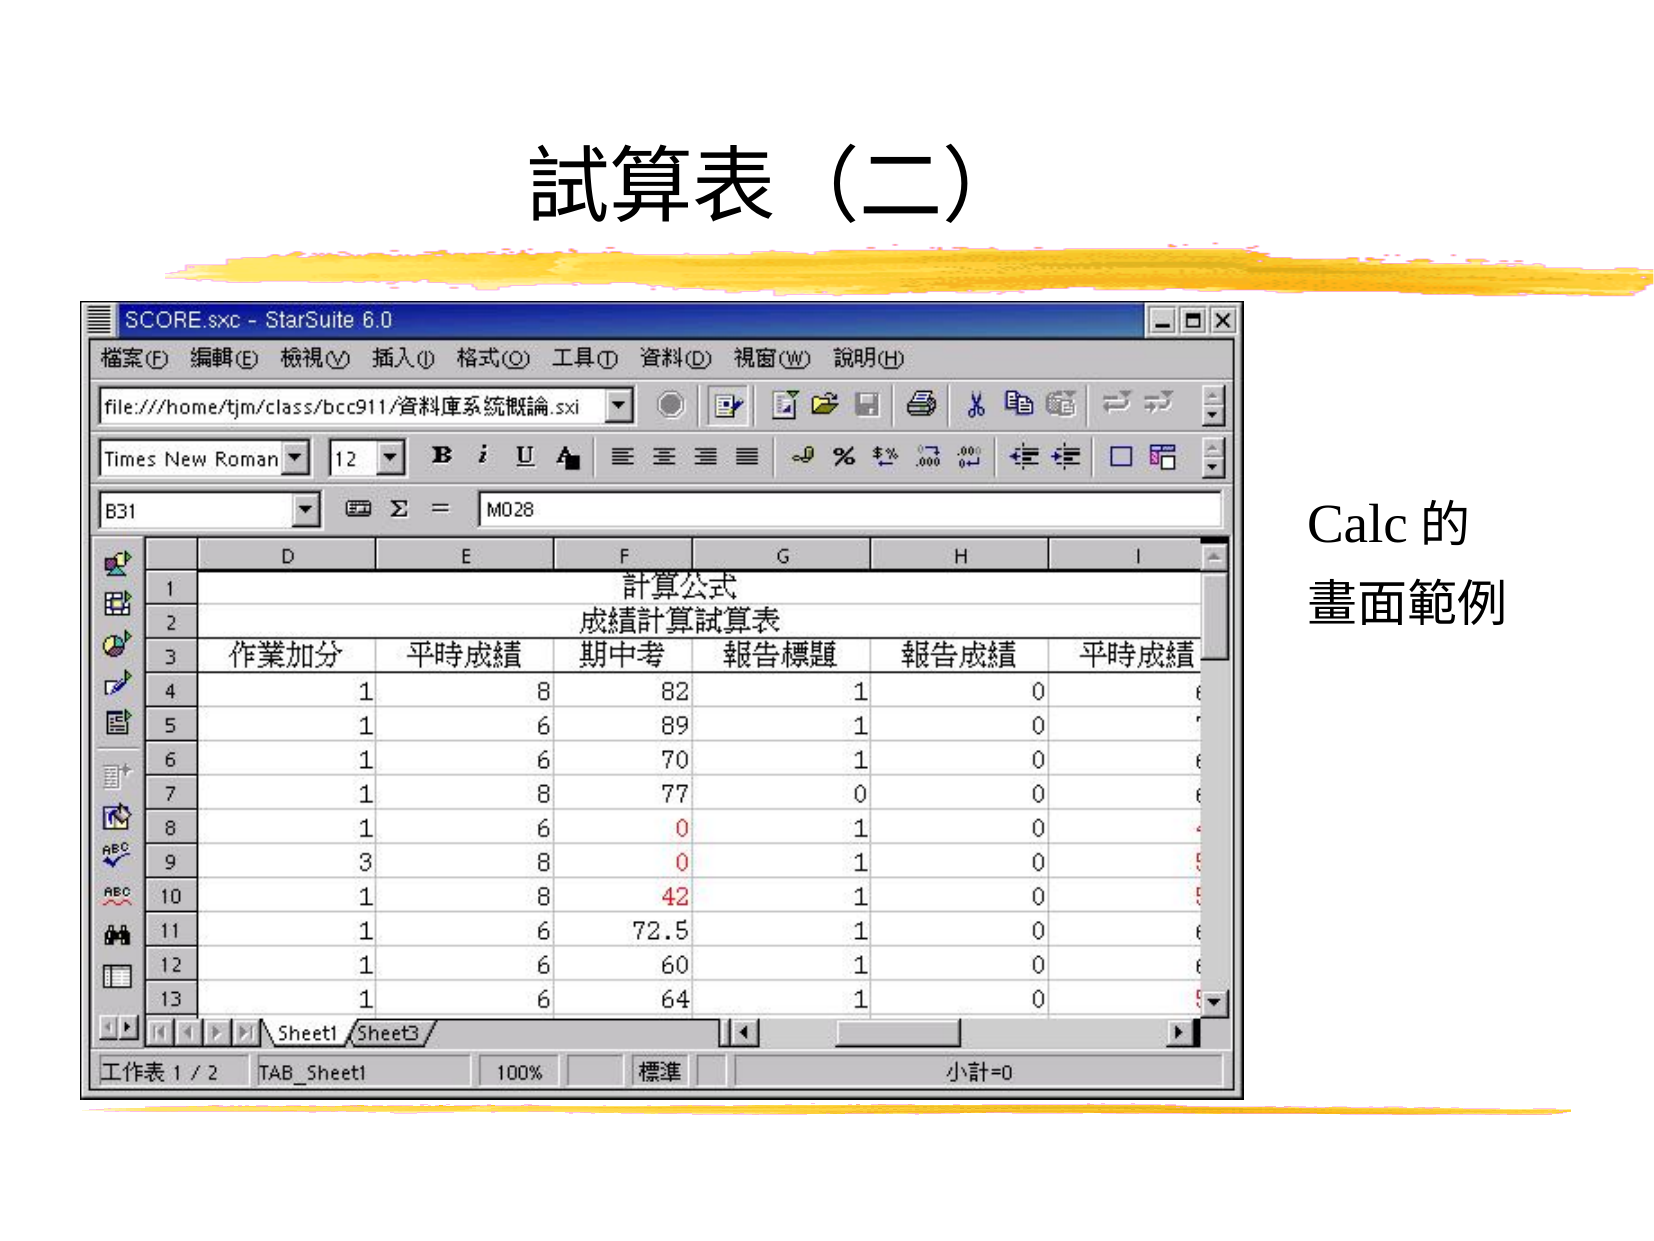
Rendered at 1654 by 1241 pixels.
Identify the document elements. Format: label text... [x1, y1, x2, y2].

picture [82, 1102, 1571, 1117]
title 試算表（二） [73, 41, 1479, 249]
picture [80, 237, 1654, 1100]
text_box Calc的 畫面範例 [1292, 475, 1547, 625]
